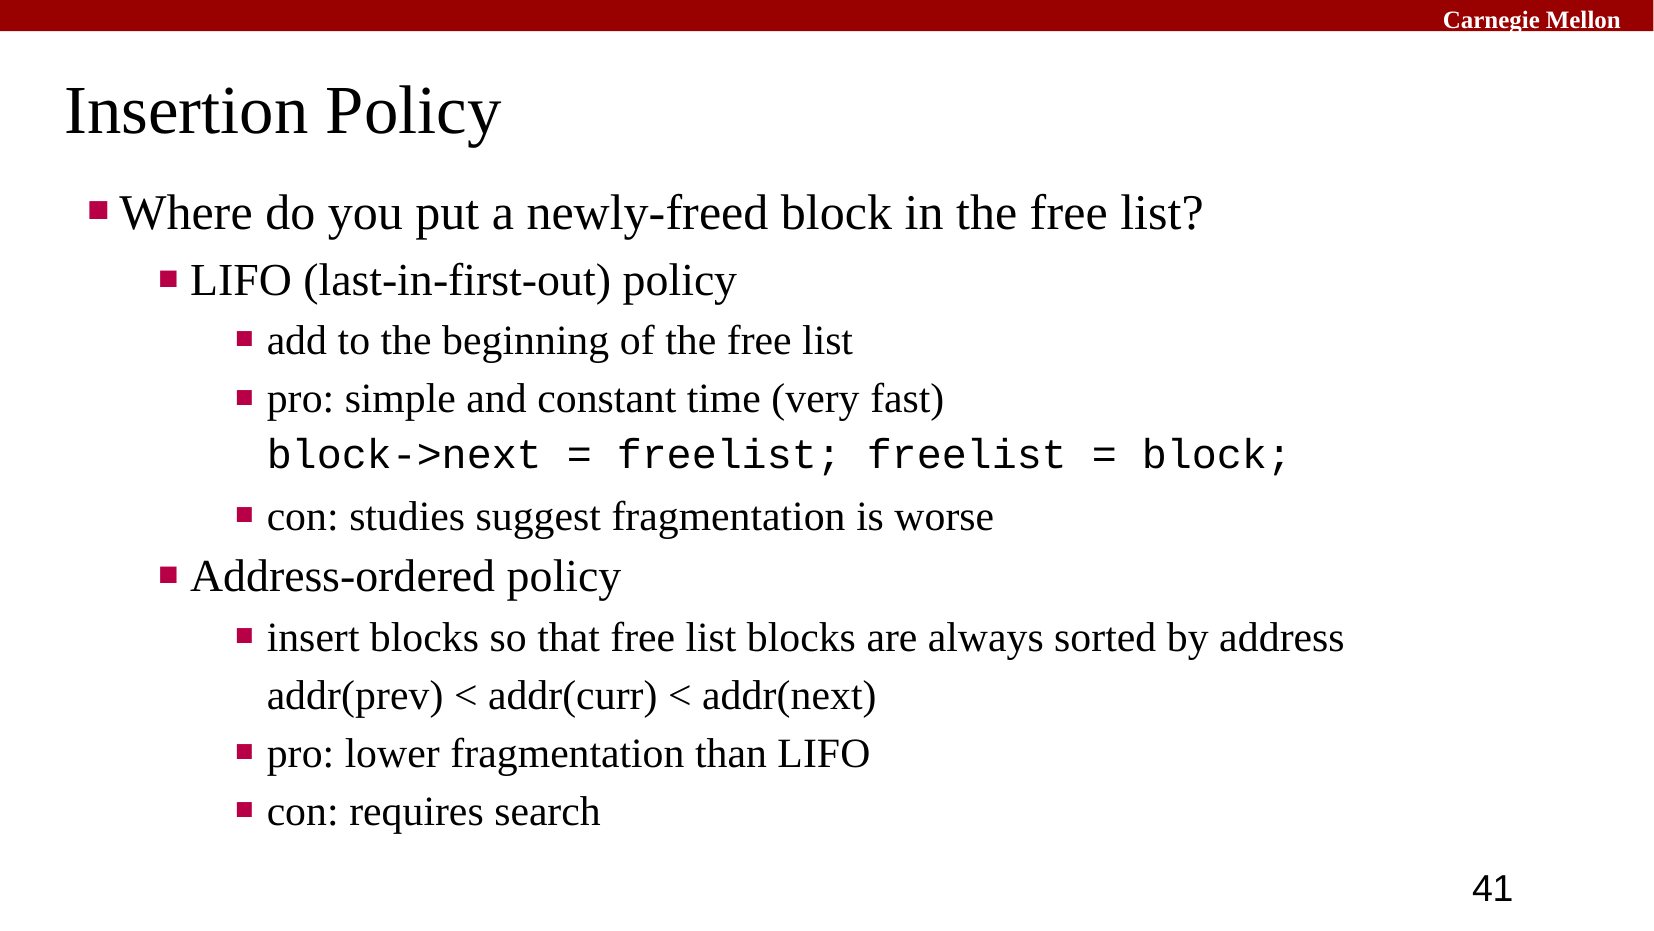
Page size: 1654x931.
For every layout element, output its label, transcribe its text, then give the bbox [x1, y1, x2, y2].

list Where do you put a newly-freed block in the free list? LIFO (last-in-first-out) policy add to the beginning of the free list pro: simple and constant time (very fast) block->next = freelist; freelist = block; con: studies suggest fragmentation is worse Address-ordered policy insert blocks so that free list blocks are always sorted by address addr(prev) < addr(curr) < addr(next) pro: lower fragmentation than LIFO con: requires search [71, 184, 1576, 859]
title Insertion Policy [64, 58, 1576, 163]
